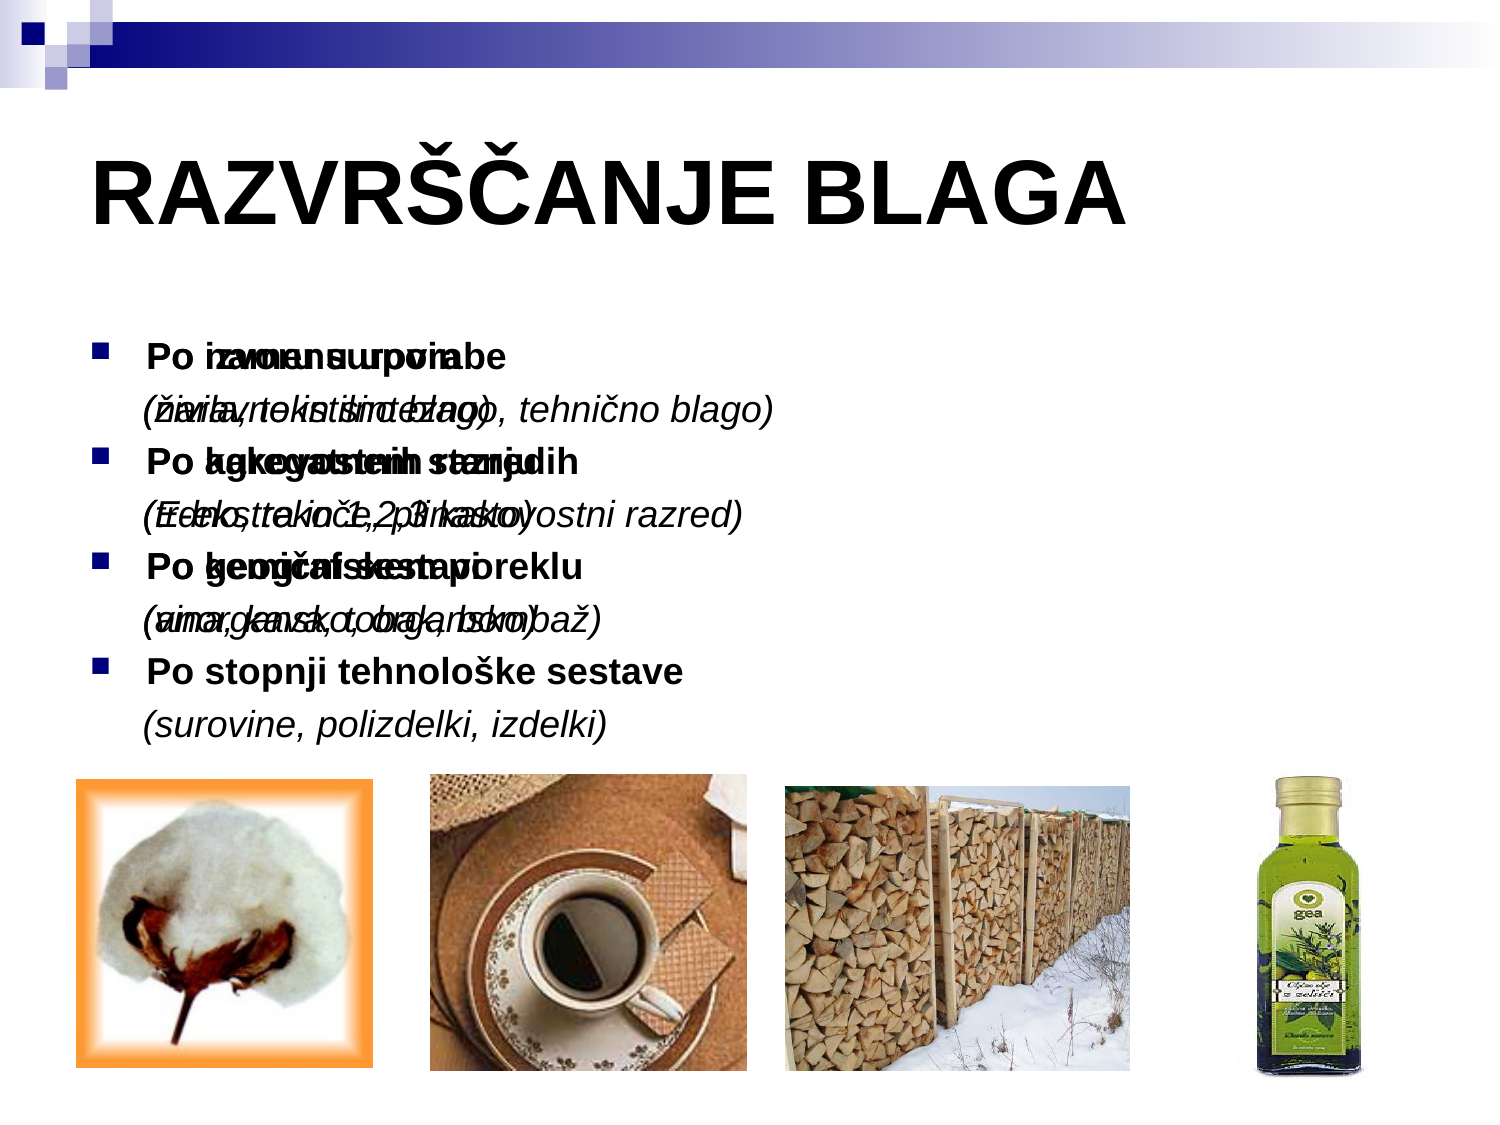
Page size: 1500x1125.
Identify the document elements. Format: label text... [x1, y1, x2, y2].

picture [785, 786, 1130, 1071]
title RAZVRŠČANJE BLAGA [75, 75, 1425, 300]
picture [430, 774, 747, 1071]
picture [76, 779, 373, 1068]
list Po namenu uporabe (živila, tekstilno blago, tehnično blago) Po kakovostnih razredih (E-ekstra in 1,2,3 kakovostni razred) Po geografskem poreklu (vina, kava, tobak, bombaž) [75, 324, 1425, 963]
picture [1151, 763, 1471, 1083]
